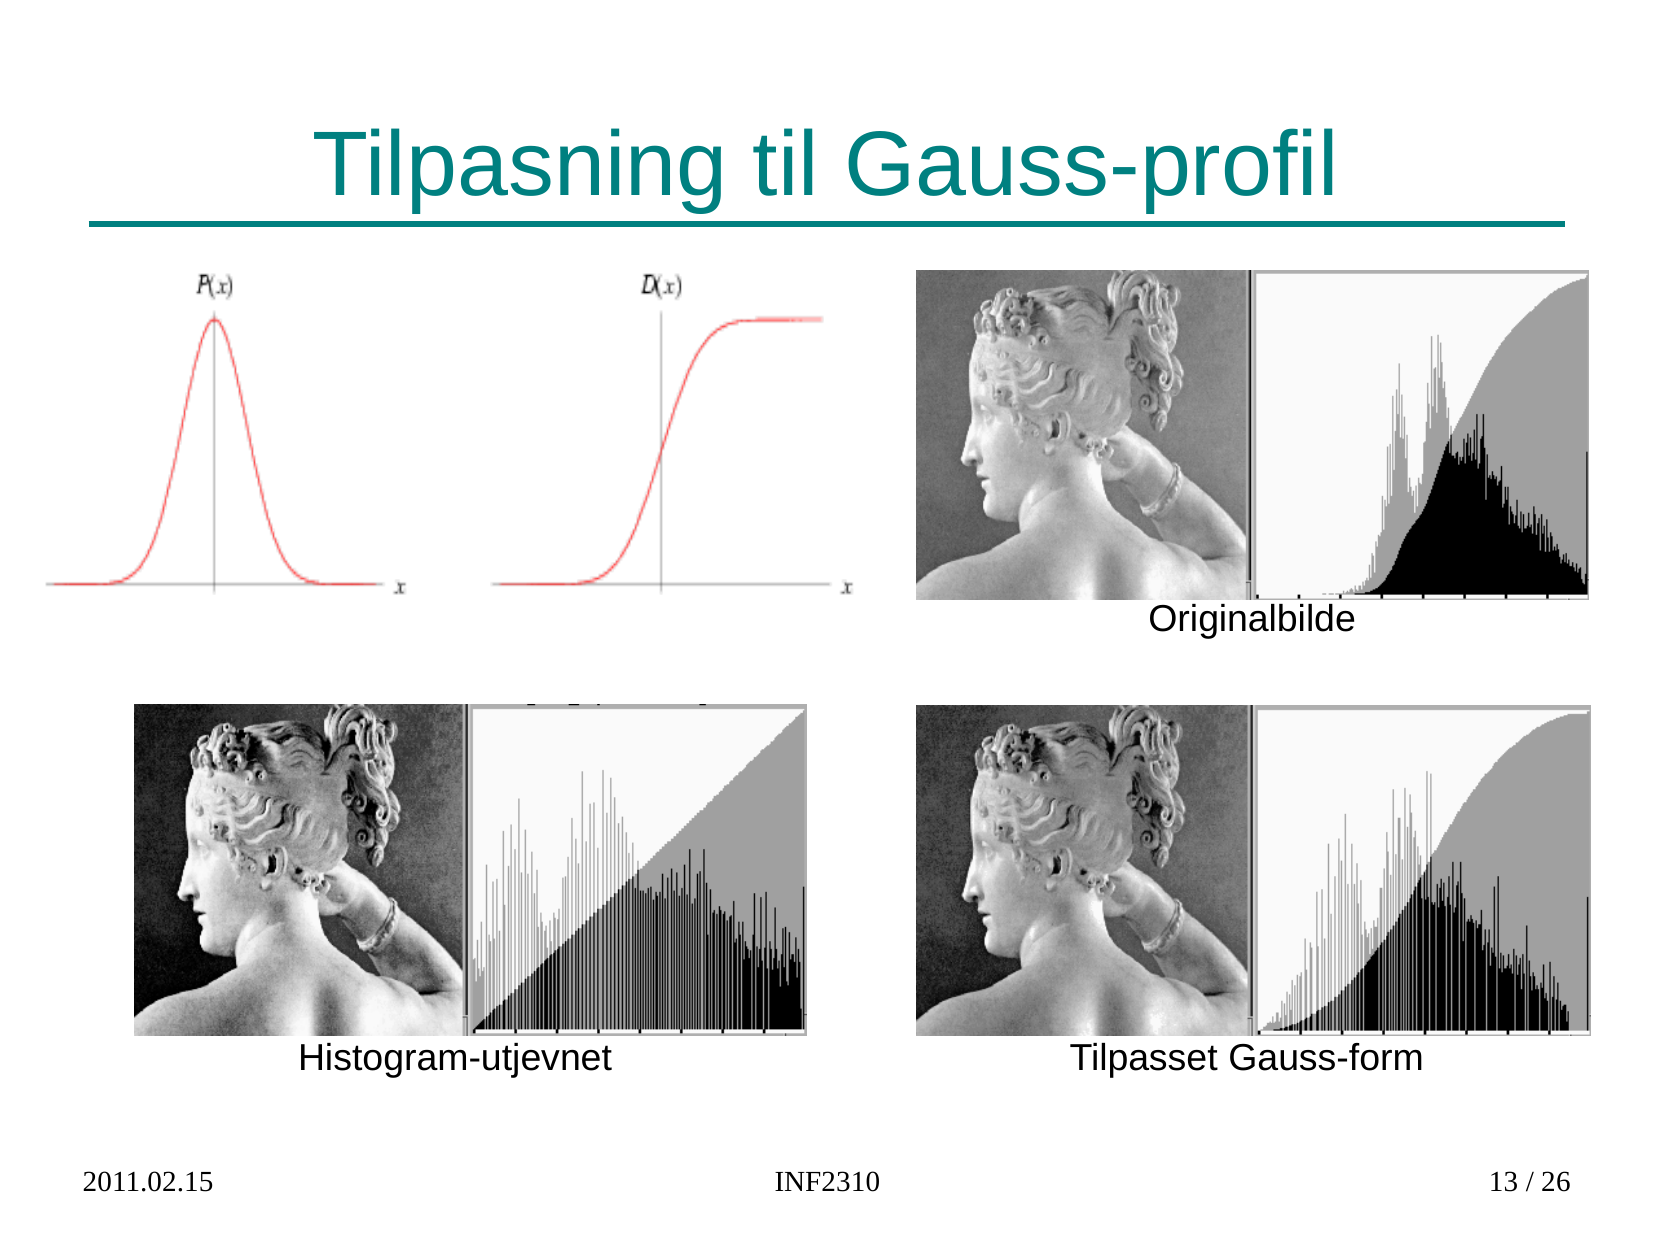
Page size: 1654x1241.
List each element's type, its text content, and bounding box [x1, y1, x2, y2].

title Tilpasning til Gauss-profil [123, 68, 1530, 249]
picture [134, 704, 807, 1036]
text_box Tilpasset Gauss-form [1054, 1025, 1439, 1087]
text_box Originalbilde [1133, 590, 1372, 648]
picture [4, 258, 900, 613]
picture [916, 270, 1589, 600]
text_box Histogram-utjevnet [283, 1025, 627, 1087]
picture [916, 705, 1591, 1036]
